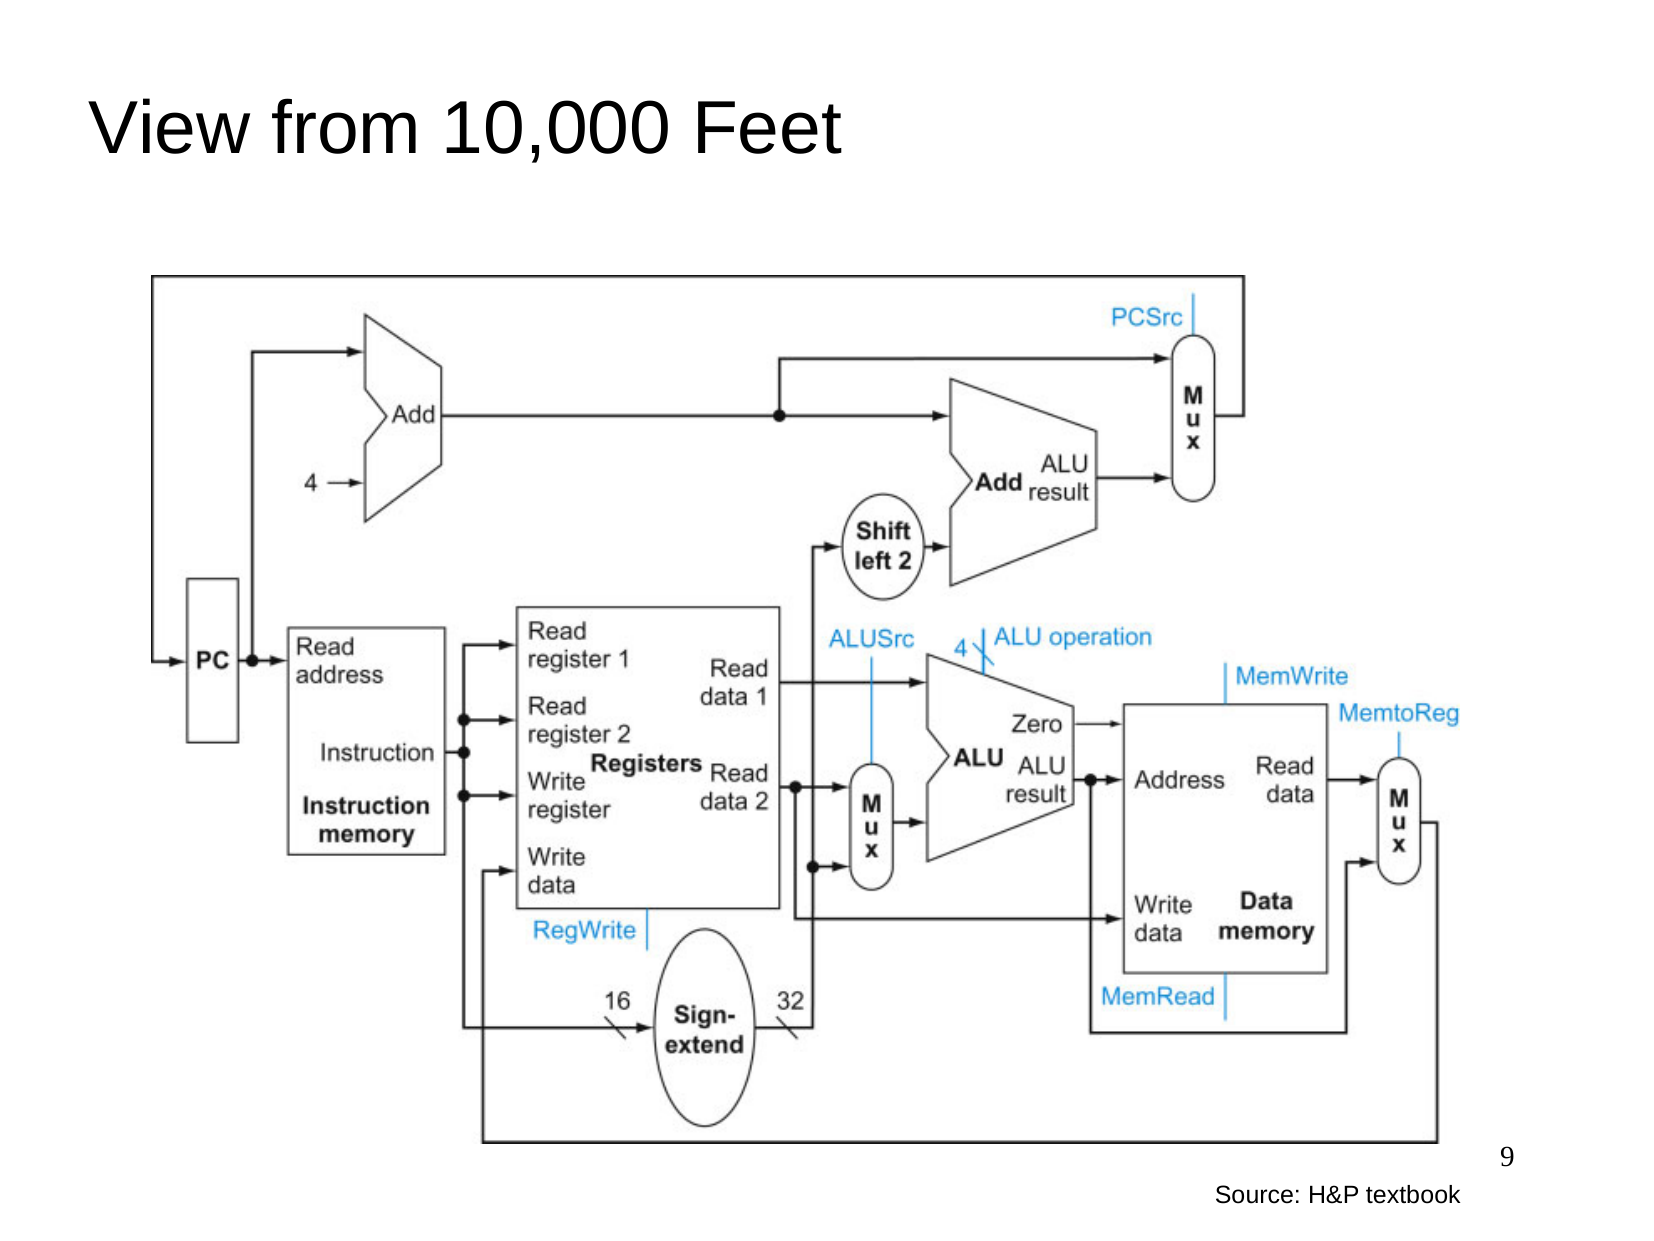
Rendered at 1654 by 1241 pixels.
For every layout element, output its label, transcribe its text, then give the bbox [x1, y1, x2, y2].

text_box View from 10,000 Feet [73, 71, 858, 177]
text_box Source: H&P textbook [1200, 1171, 1477, 1217]
picture [151, 275, 1460, 1144]
text_box <number> [1185, 1129, 1530, 1213]
